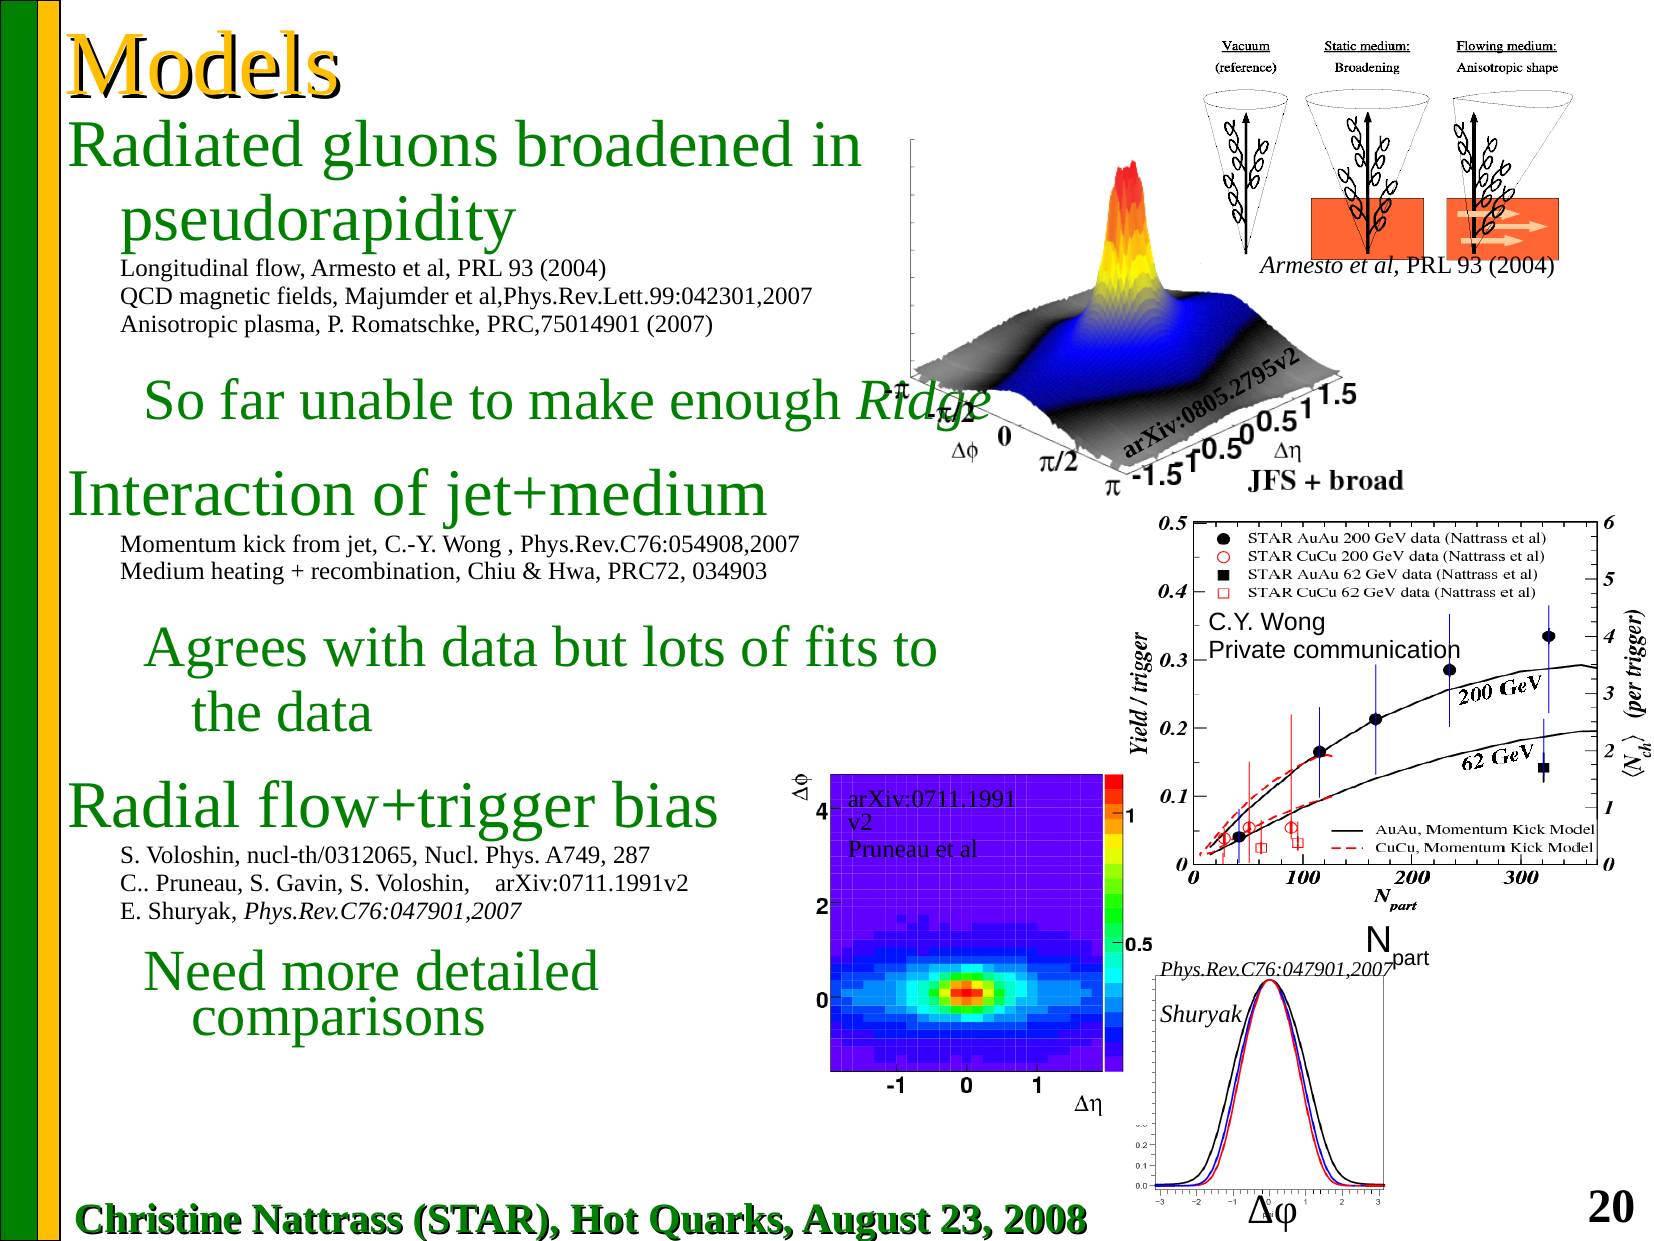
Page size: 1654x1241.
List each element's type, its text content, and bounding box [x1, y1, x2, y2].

picture [885, 37, 1576, 496]
title Models [64, 0, 1654, 128]
text_box Phys.Rev.C76:047901,2007 Shuryak [1152, 952, 1408, 1036]
list Radiated gluons broadened in pseudorapidity Longitudinal flow, Armesto et al, PRL 93 (2004) QCD magnetic fields, Majumder et al,Phys.Rev.Lett.99:042301,2007 Anisotropic plasma, P. Romatschke, PRC,75014901 (2007) So far unable to make enough Ridge Interaction of jet+medium Momentum kick from jet, C.-Y. Wong , Phys.Rev.C76:054908,2007 Medium heating + recombination, Chiu & Hwa, PRC72, 034903 Agrees with data but lots of fits to the data Radial flow+trigger bias S. Voloshin, nucl-th/0312065, Nucl. Phys. A749, 287 C.. Pruneau, S. Gavin, S. Voloshin, arXiv:0711.1991v2 E. Shuryak, Phys.Rev.C76:047901,2007 Need more detailed comparisons [49, 106, 1025, 1148]
text_box C.Y. Wong Private communication [1193, 600, 1494, 671]
text_box Δφ [1232, 1179, 1345, 1241]
text_box Armesto et al, PRL 93 (2004) [1404, 240, 1600, 288]
picture [775, 513, 1654, 1225]
text_box 20 [1537, 1172, 1651, 1241]
text_box Npart [1350, 911, 1463, 978]
text_box arXiv:0711.1991v2Pruneau et al [833, 778, 1034, 865]
text_box arXiv:0805.2795v2 [1034, 303, 1364, 521]
